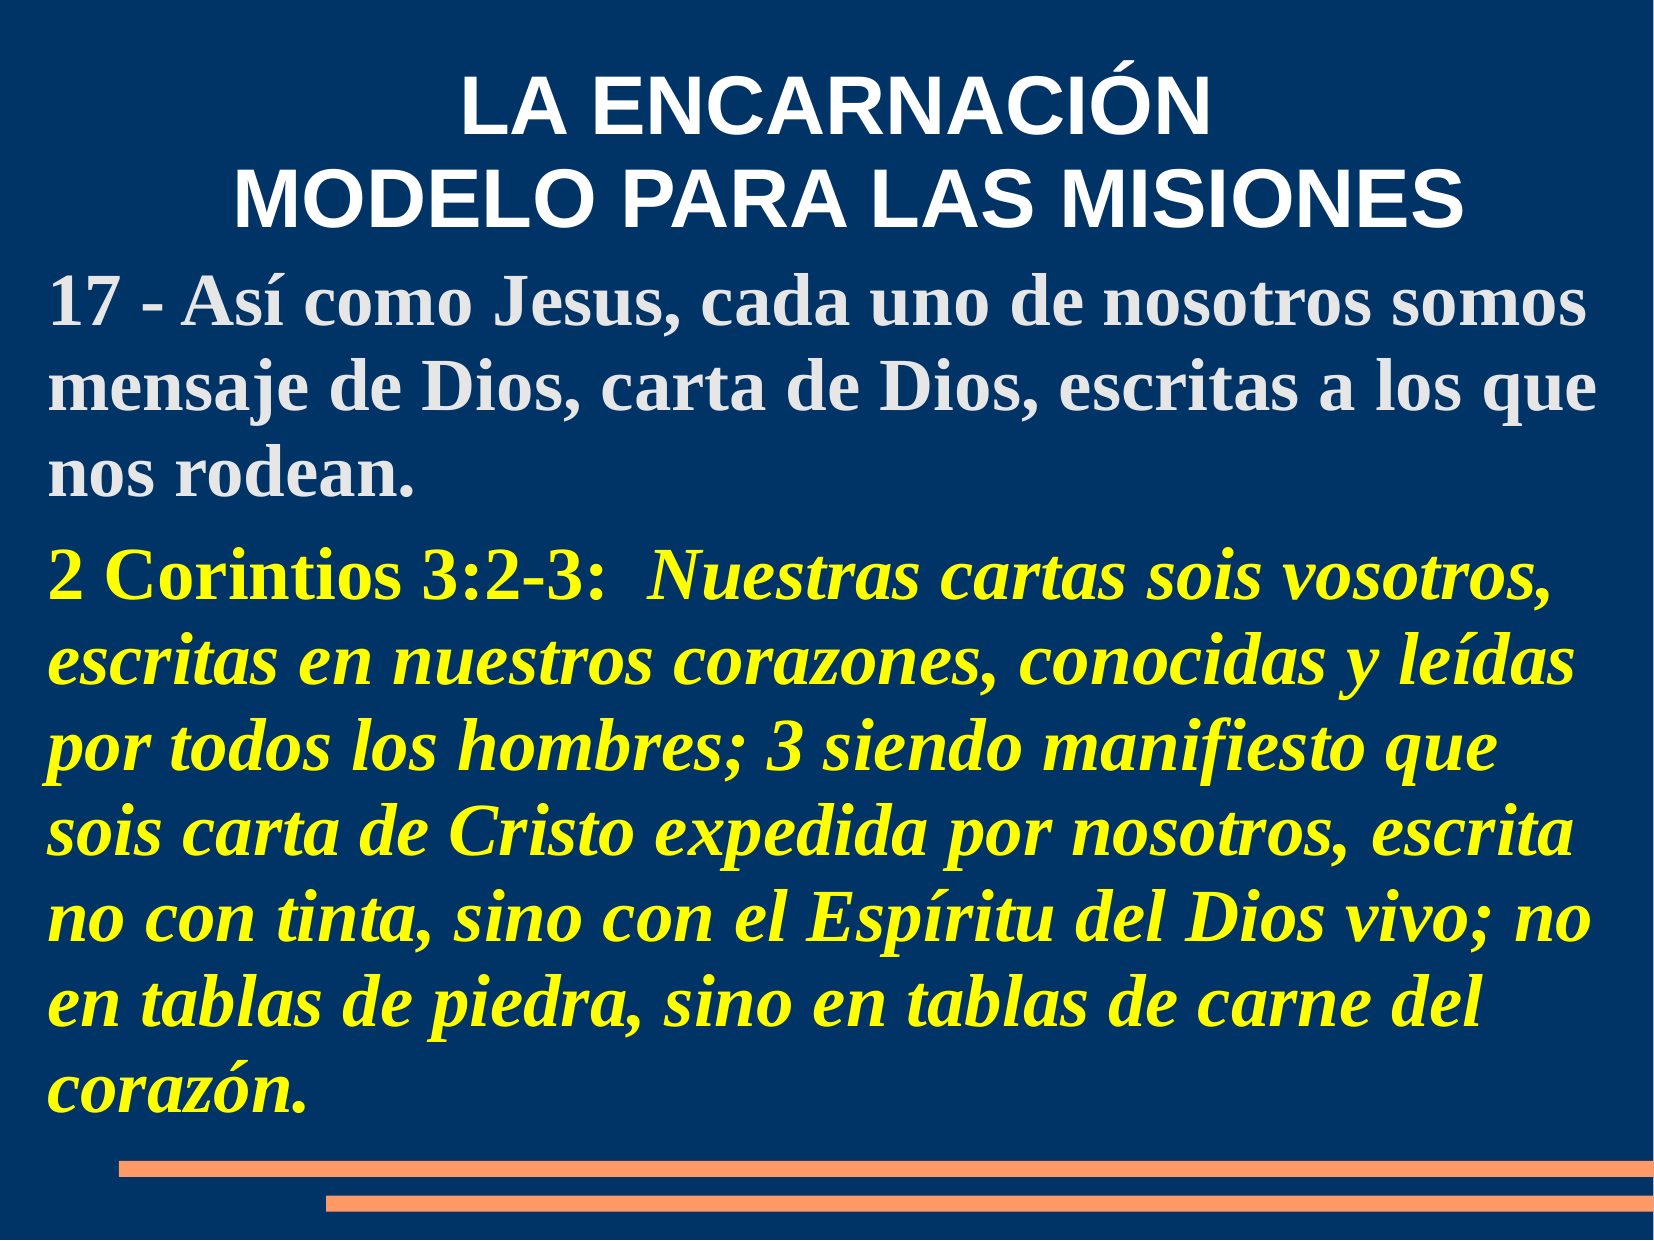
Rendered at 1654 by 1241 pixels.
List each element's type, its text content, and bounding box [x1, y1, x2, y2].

list 17 - Así como Jesus, cada uno de nosotros somos mensaje de Dios, carta de Dios, escritas a los que nos rodean. 2 Corintios 3:2-3: Nuestras cartas sois vosotros, escritas en nuestros corazones, conocidas y leídas por todos los hombres; 3 siendo manifiesto que sois carta de Cristo expedida por nosotros, escrita no con tinta, sino con el Espíritu del Dios vivo; no en tablas de piedra, sino en tablas de carne del corazón. [47, 253, 1607, 1182]
title LA ENCARNACIÓN MODELO PARA LAS MISIONES [121, 46, 1534, 253]
